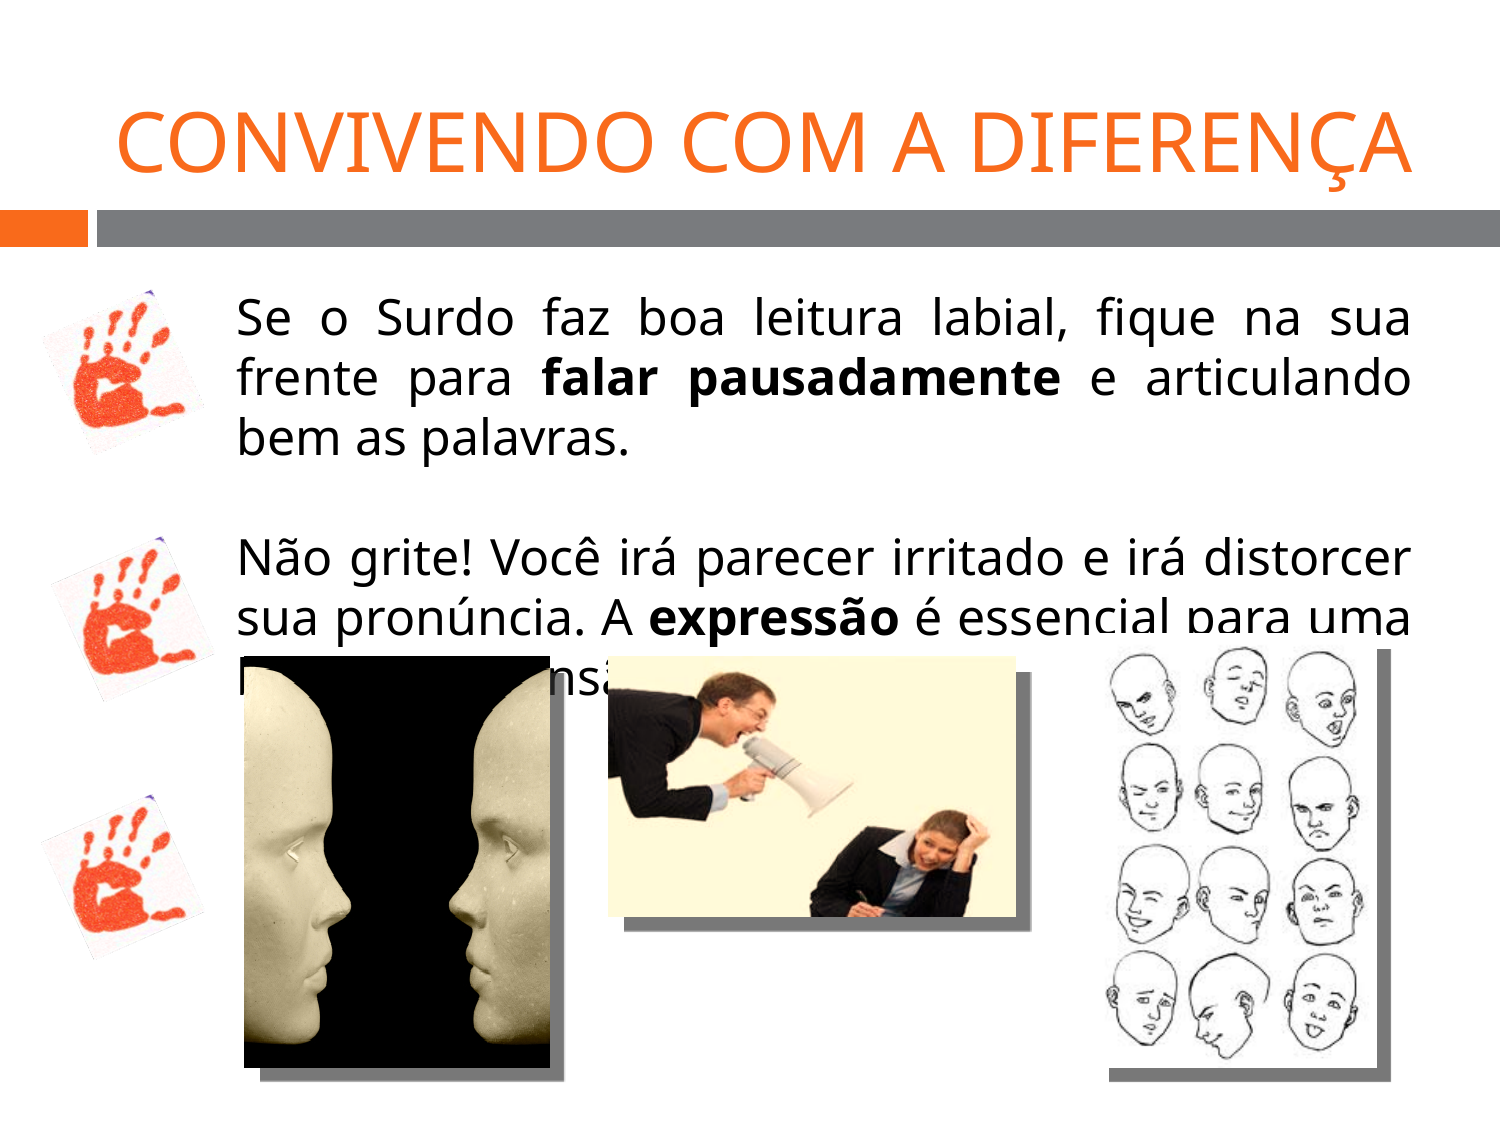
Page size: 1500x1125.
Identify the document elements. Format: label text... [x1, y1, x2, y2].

picture [244, 657, 550, 1068]
text_box Se o Surdo faz boa leitura labial, fique na sua frente para falar pausadamente e articulando bem as palavras. Não grite! Você irá parecer irritado e irá distorcer sua pronúncia. A expressão é essencial para uma boa compreensão. [221, 278, 1451, 657]
picture [1093, 633, 1377, 1068]
picture [51, 536, 215, 702]
picture [41, 289, 204, 455]
picture [41, 794, 205, 960]
title CONVIVENDO COM A DIFERENÇA [99, 78, 1438, 201]
picture [608, 656, 1016, 917]
